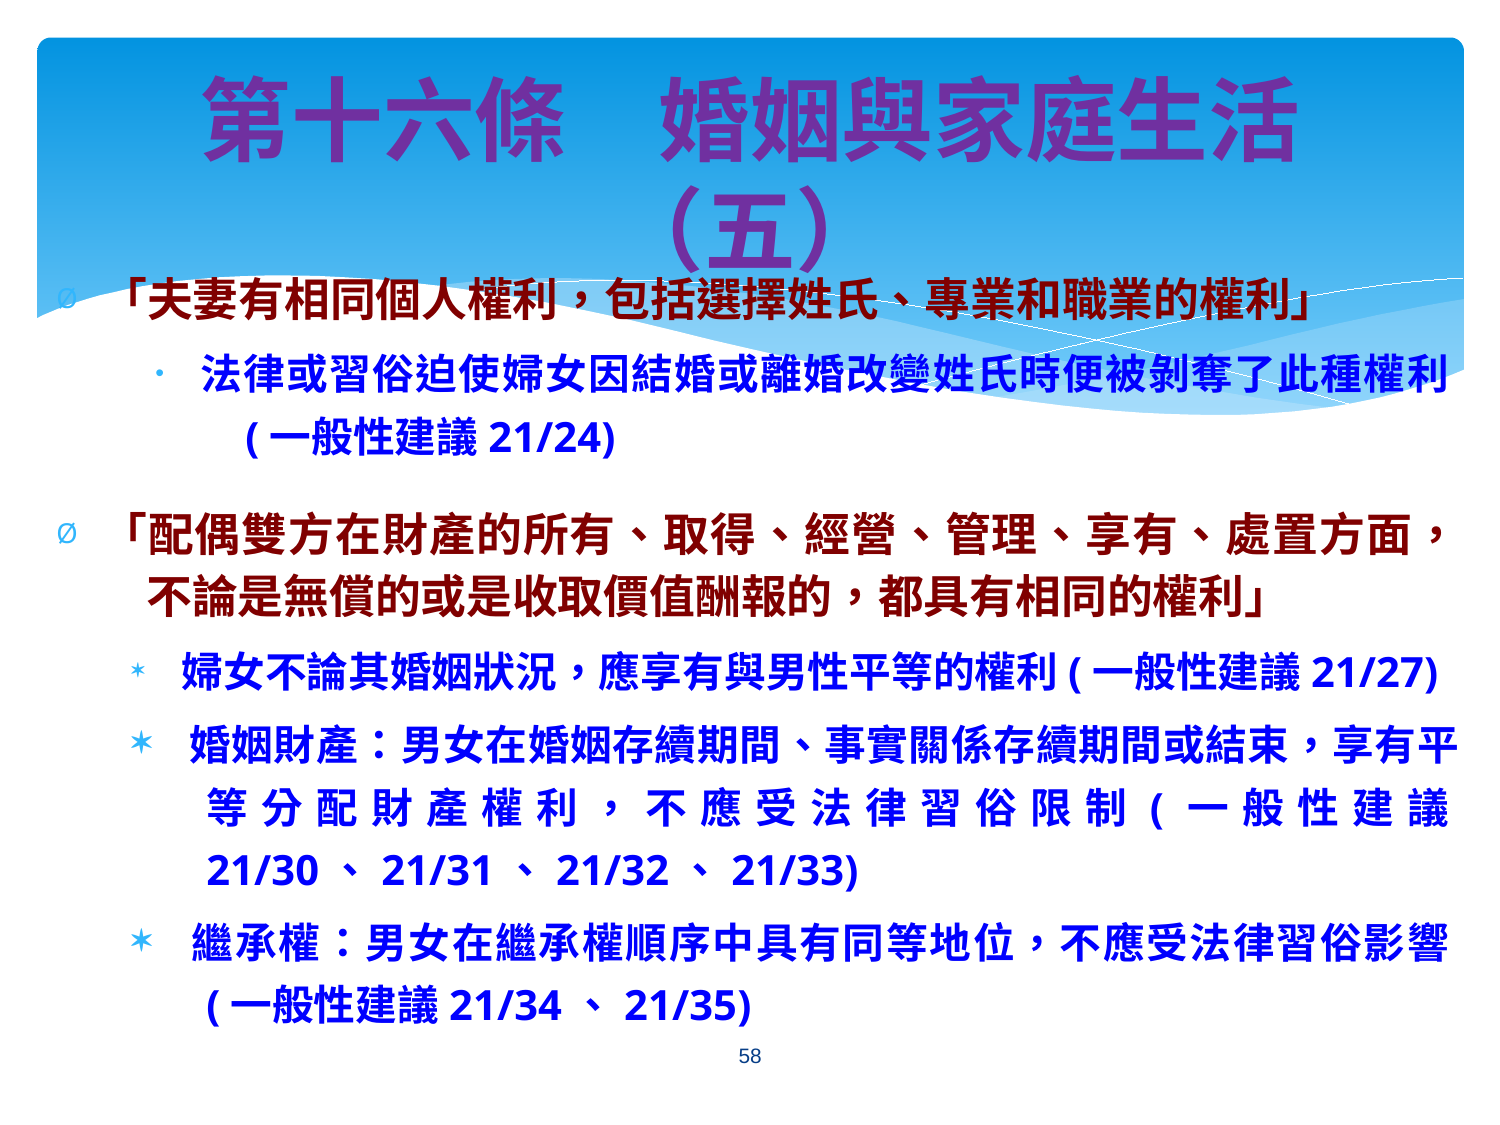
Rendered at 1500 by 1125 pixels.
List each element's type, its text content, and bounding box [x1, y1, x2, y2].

list 「夫妻有相同個人權利，包括選擇姓氏、專業和職業的權利」 法律或習俗迫使婦女因結婚或離婚改變姓氏時便被剝奪了此種權利(一般性建議21/24) 「配偶雙方在財產的所有、取得、經營、管理、享有、處置方面，不論是無償的或是收取價值酬報的，都具有相同的權利」 婦女不論其婚姻狀況，應享有與男性平等的權利(一般性建議21/27) 婚姻財產：男女在婚姻存續期間、事實關係存續期間或結束，享有平等分配財產權利，不應受法律習俗限制(一般性建議21/30、21/31、21/32、21/33) 繼承權：男女在繼承權順序中具有同等地位，不應受法律習俗影響(一般性建議21/34、21/35) [41, 255, 1474, 1118]
text_box 58 [654, 1025, 846, 1086]
title 第十六條 婚姻與家庭生活（五） [75, 55, 1426, 262]
